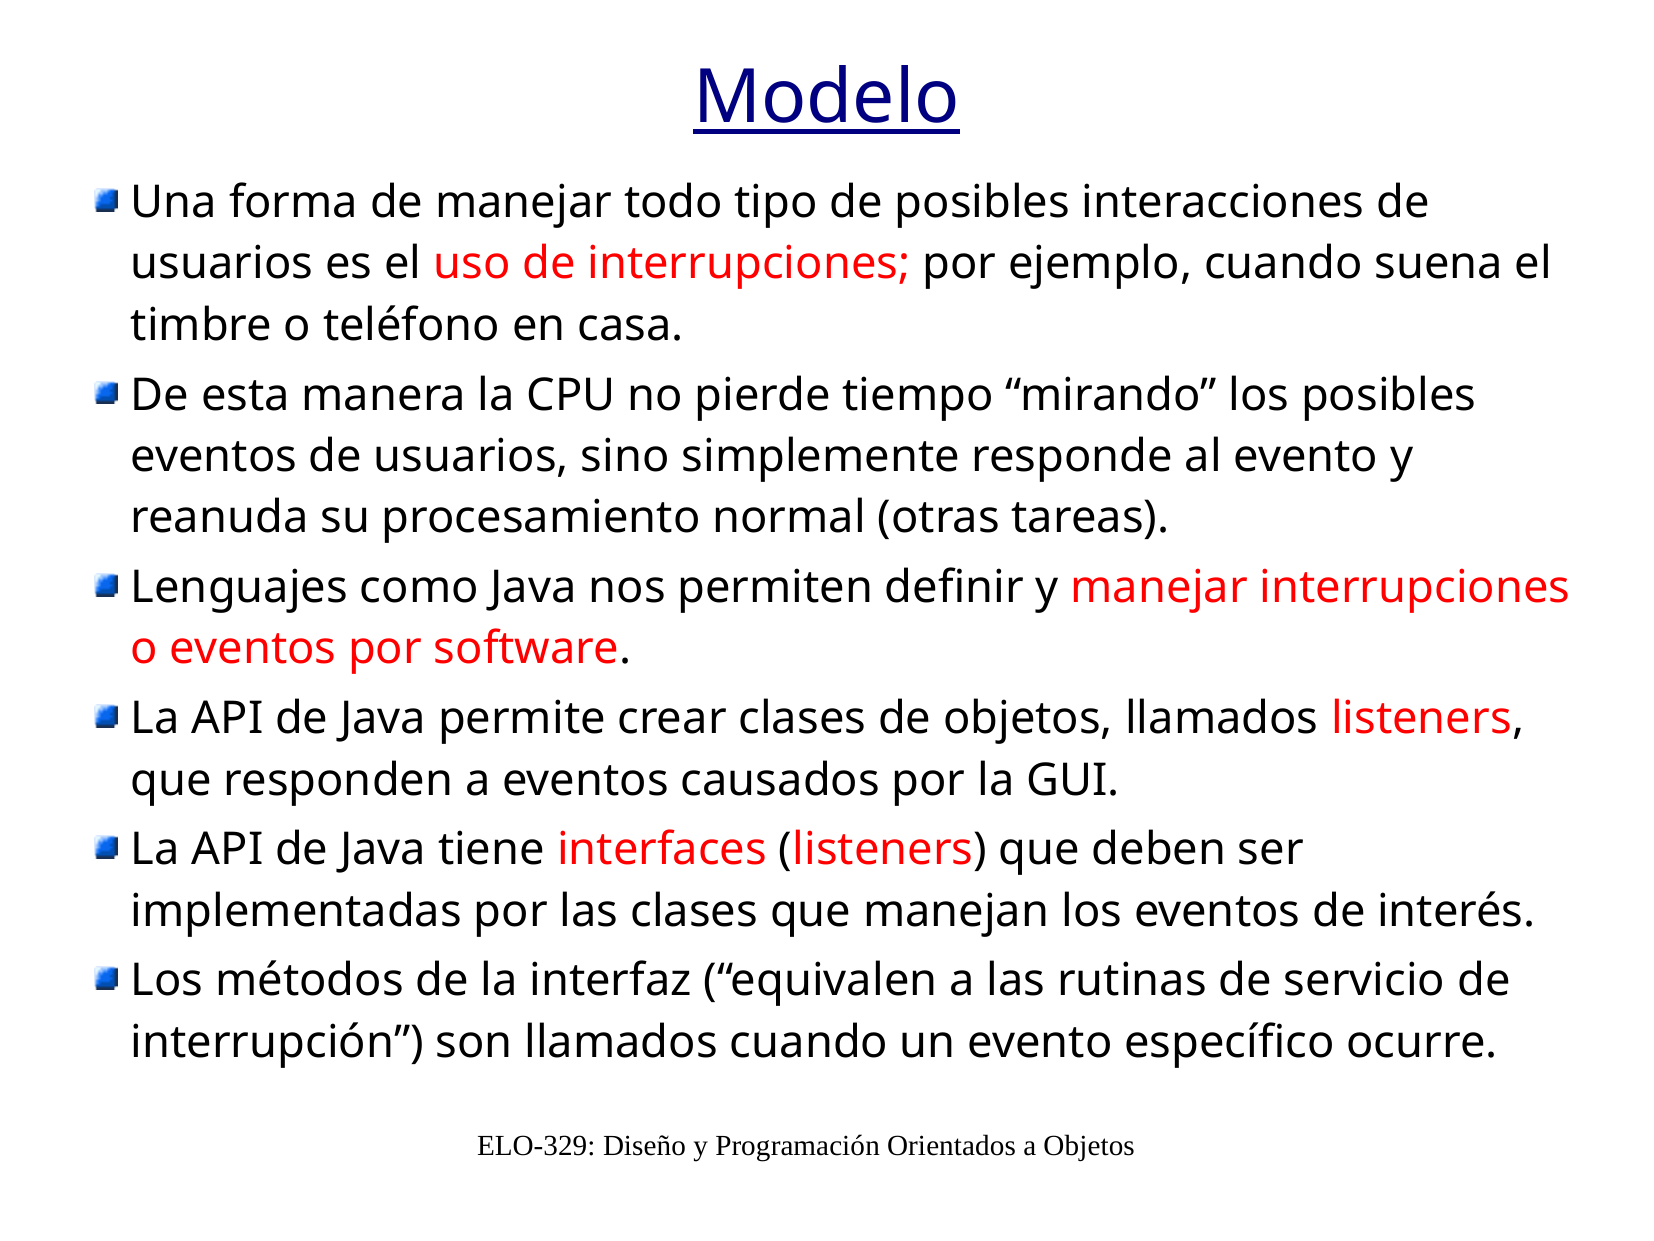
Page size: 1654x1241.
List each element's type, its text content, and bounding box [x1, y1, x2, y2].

list Una forma de manejar todo tipo de posibles interacciones de usuarios es el uso de interrupciones; por ejemplo, cuando suena el timbre o teléfono en casa. De esta manera la CPU no pierde tiempo “mirando” los posibles eventos de usuarios, sino simplemente responde al evento y reanuda su procesamiento normal (otras tareas). Lenguajes como Java nos permiten definir y manejar interrupciones o eventos por software. La API de Java permite crear clases de objetos, llamados listeners, que responden a eventos causados por la GUI. La API de Java tiene interfaces (listeners) que deben ser implementadas por las clases que manejan los eventos de interés. Los métodos de la interfaz (“equivalen a las rutinas de servicio de interrupción”) son llamados cuando un evento específico ocurre. [82, 169, 1571, 1126]
title Modelo [82, 43, 1571, 145]
